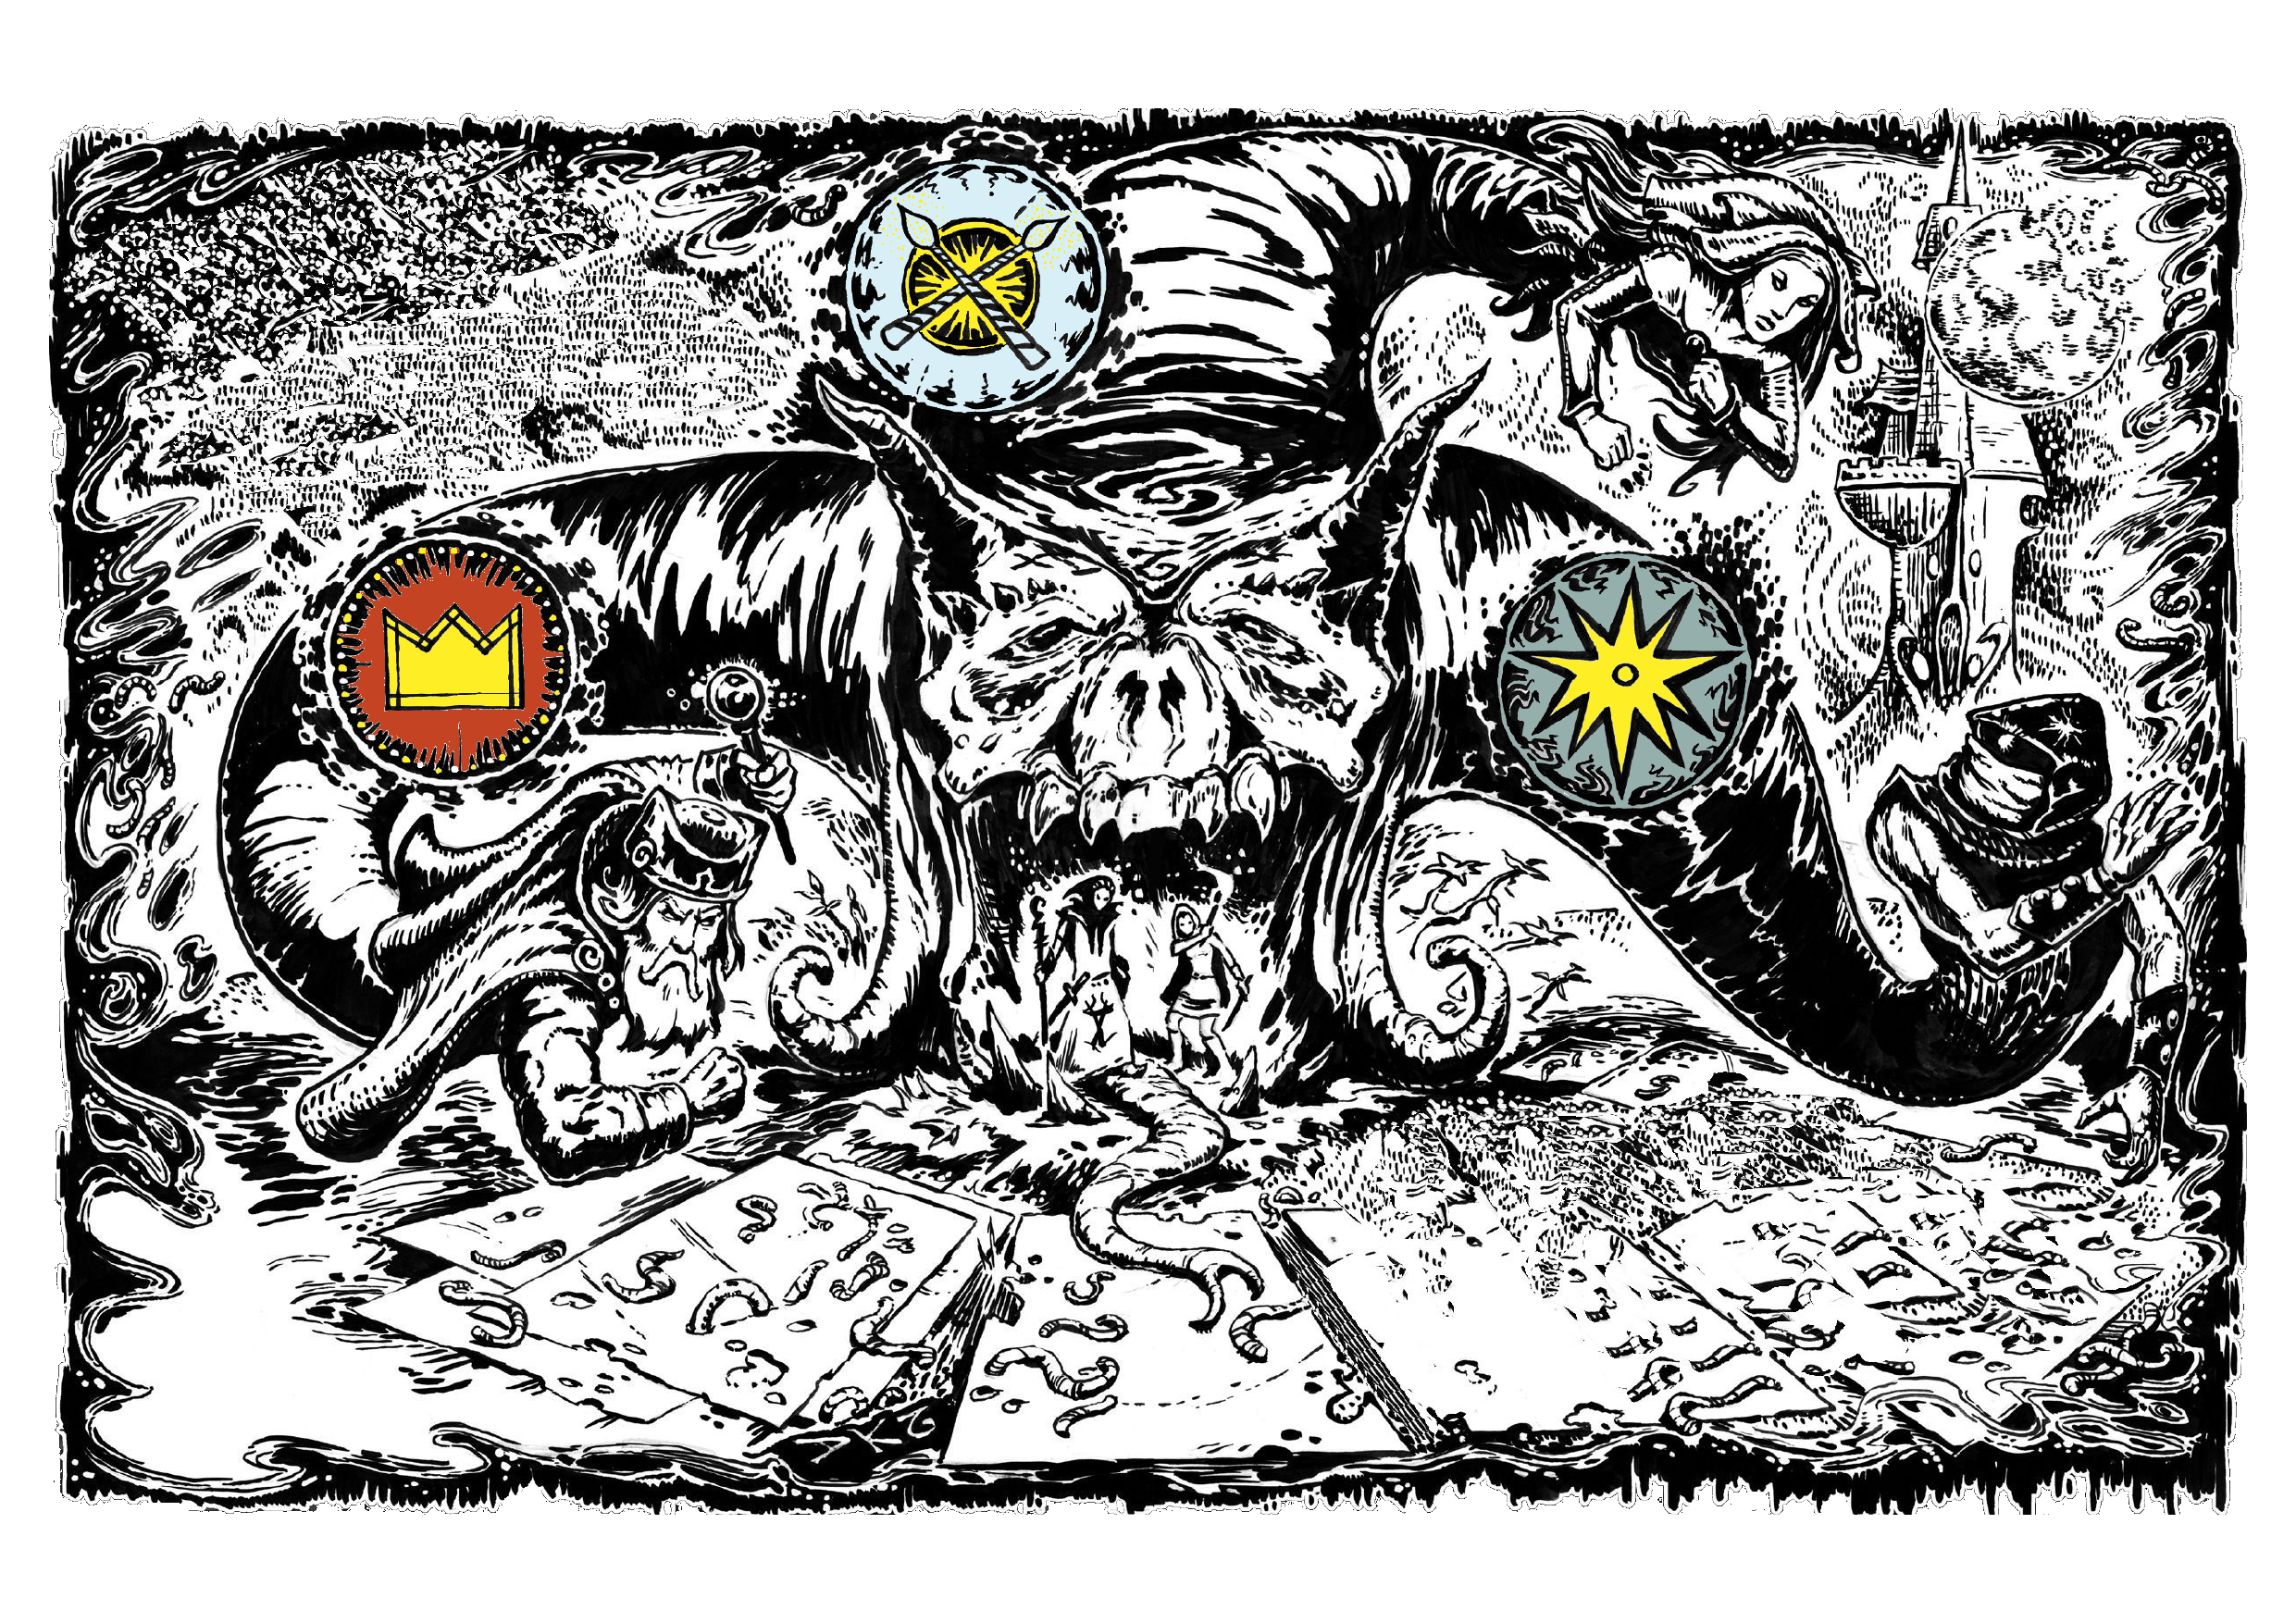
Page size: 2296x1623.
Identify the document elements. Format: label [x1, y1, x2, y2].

picture [49, 108, 2247, 1515]
